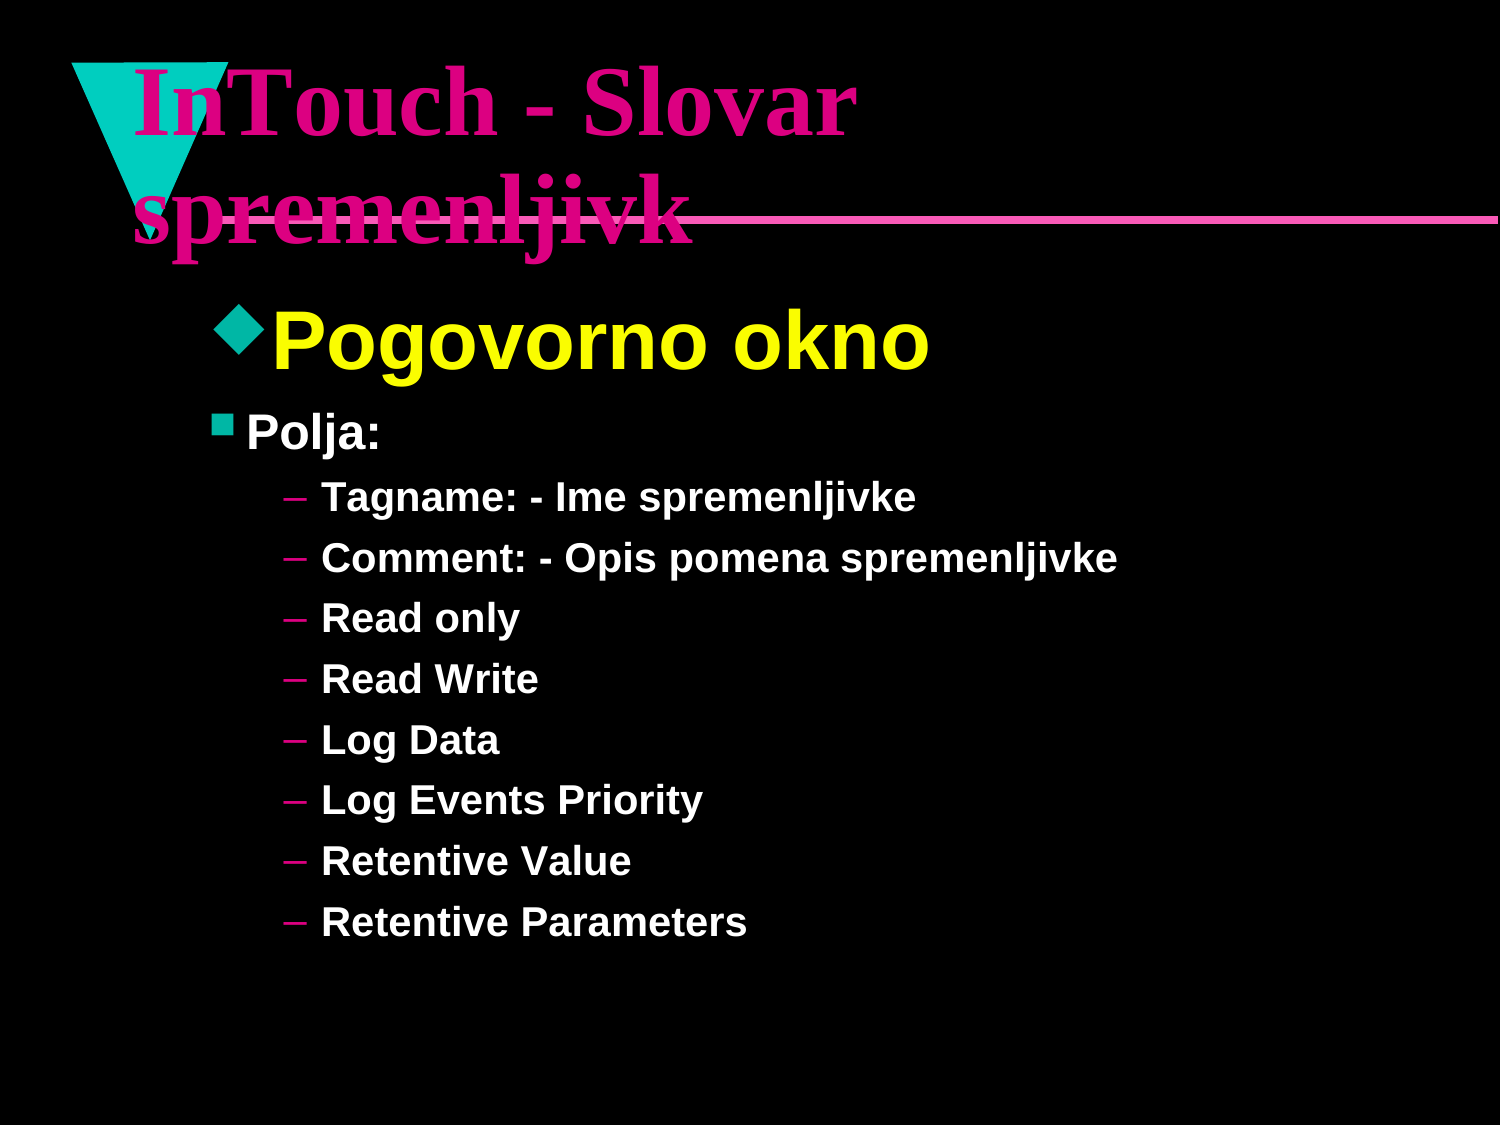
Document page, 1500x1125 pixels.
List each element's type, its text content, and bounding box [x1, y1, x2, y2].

list Pogovorno okno Polja: Tagname: - Ime spremenljivke Comment: - Opis pomena spremenljivke Read only Read Write Log Data Log Events Priority Retentive Value Retentive Parameters [118, 289, 1498, 965]
title InTouch - Slovar spremenljivk [117, 41, 1426, 273]
